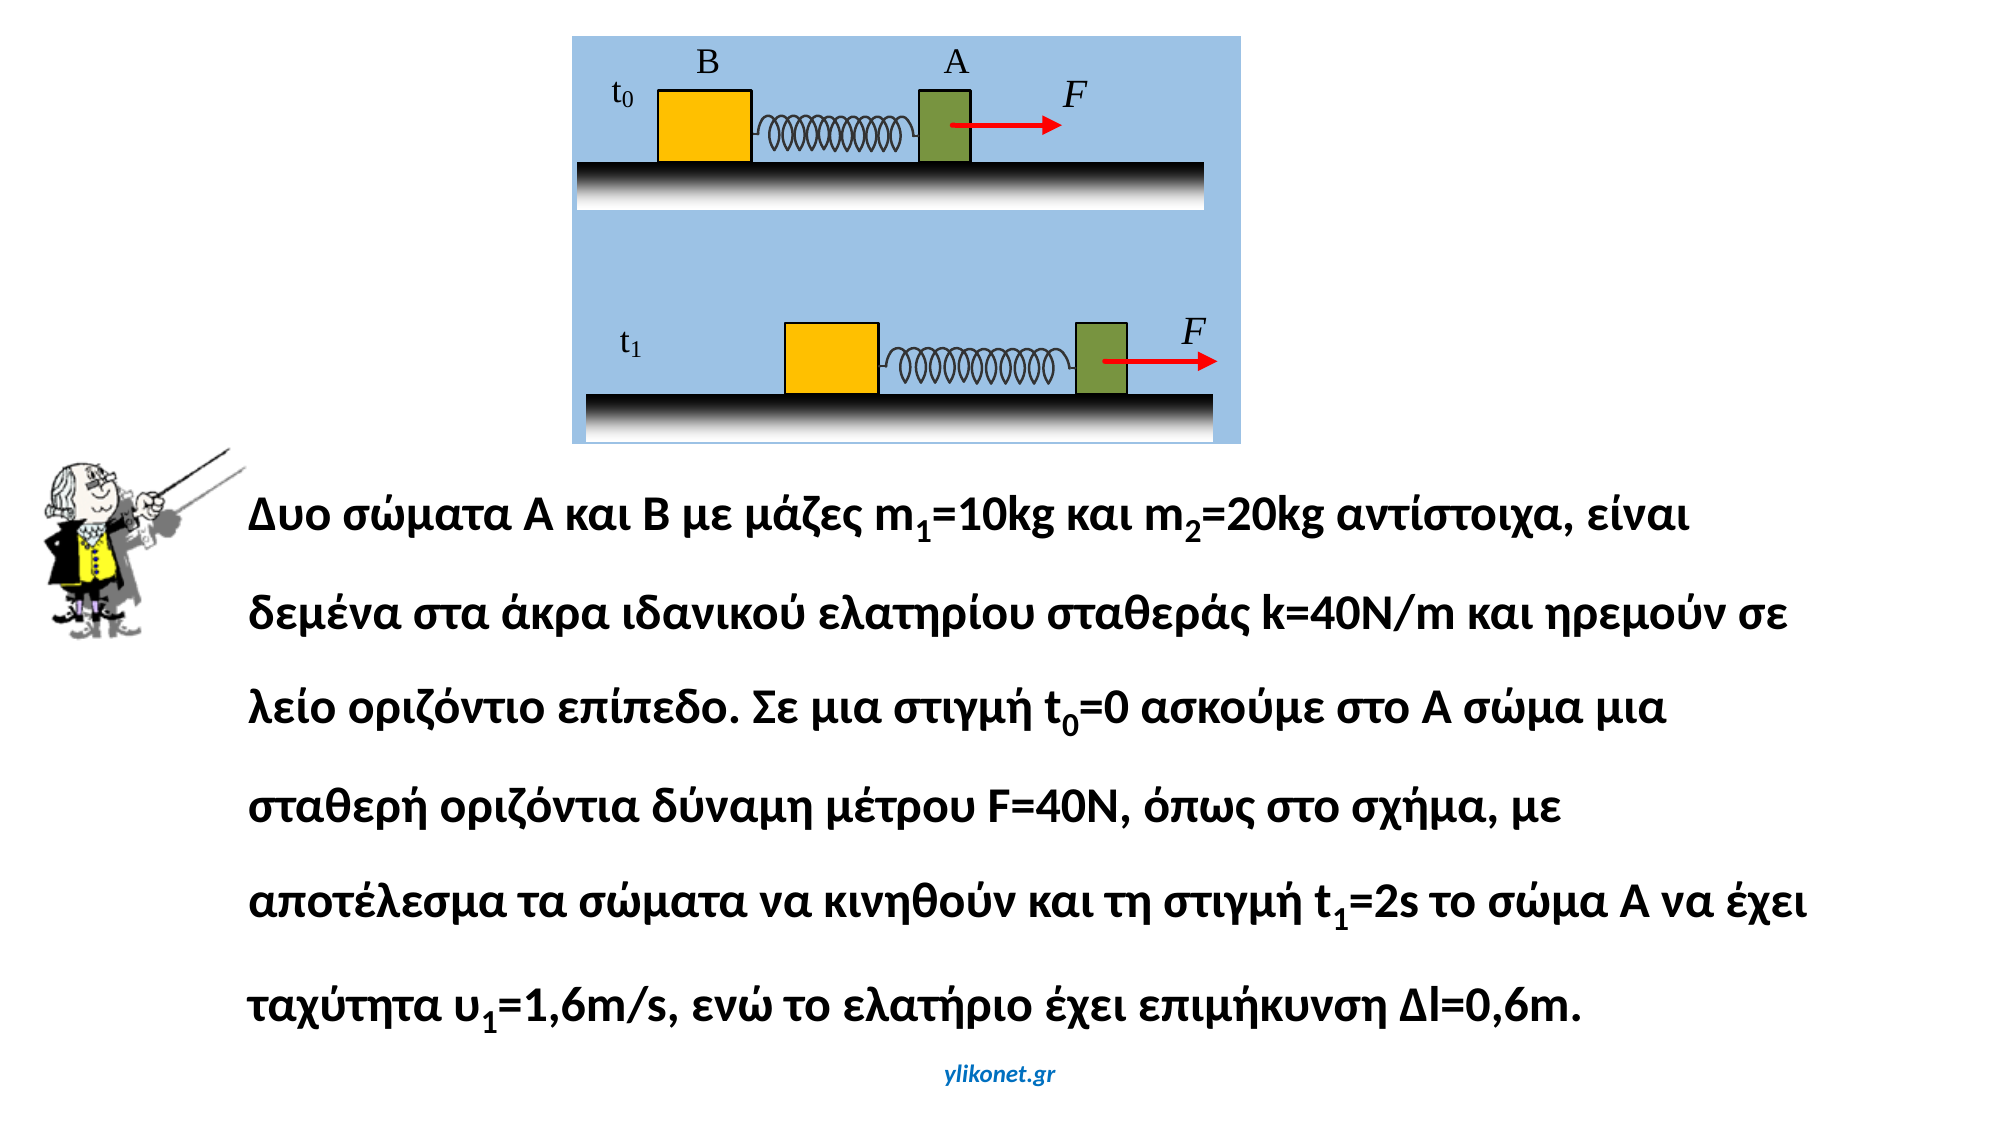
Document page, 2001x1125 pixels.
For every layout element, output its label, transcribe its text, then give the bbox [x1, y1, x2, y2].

text_box Δυο σώματα Α και Β με μάζες m1=10kg και m2=20kg αντίστοιχα, είναι δεμένα στα άκρα ιδανικού ελατηρίου σταθεράς k=40Ν/m και ηρεμούν σε λείο οριζόντιο επίπεδο. Σε μια στιγμή t0=0 ασκούμε στο Α σώμα μια σταθερή οριζόντια δύναμη μέτρου F=40Ν, όπως στο σχήμα, με αποτέλεσμα τα σώματα να κινηθούν και τη στιγμή t1=2s το σώμα Α να έχει ταχύτητα υ1=1,6m/s, ενώ το ελατήριο έχει επιμήκυνση Δl=0,6m. [233, 437, 1828, 1103]
chart [572, 36, 1241, 437]
picture [31, 443, 233, 636]
